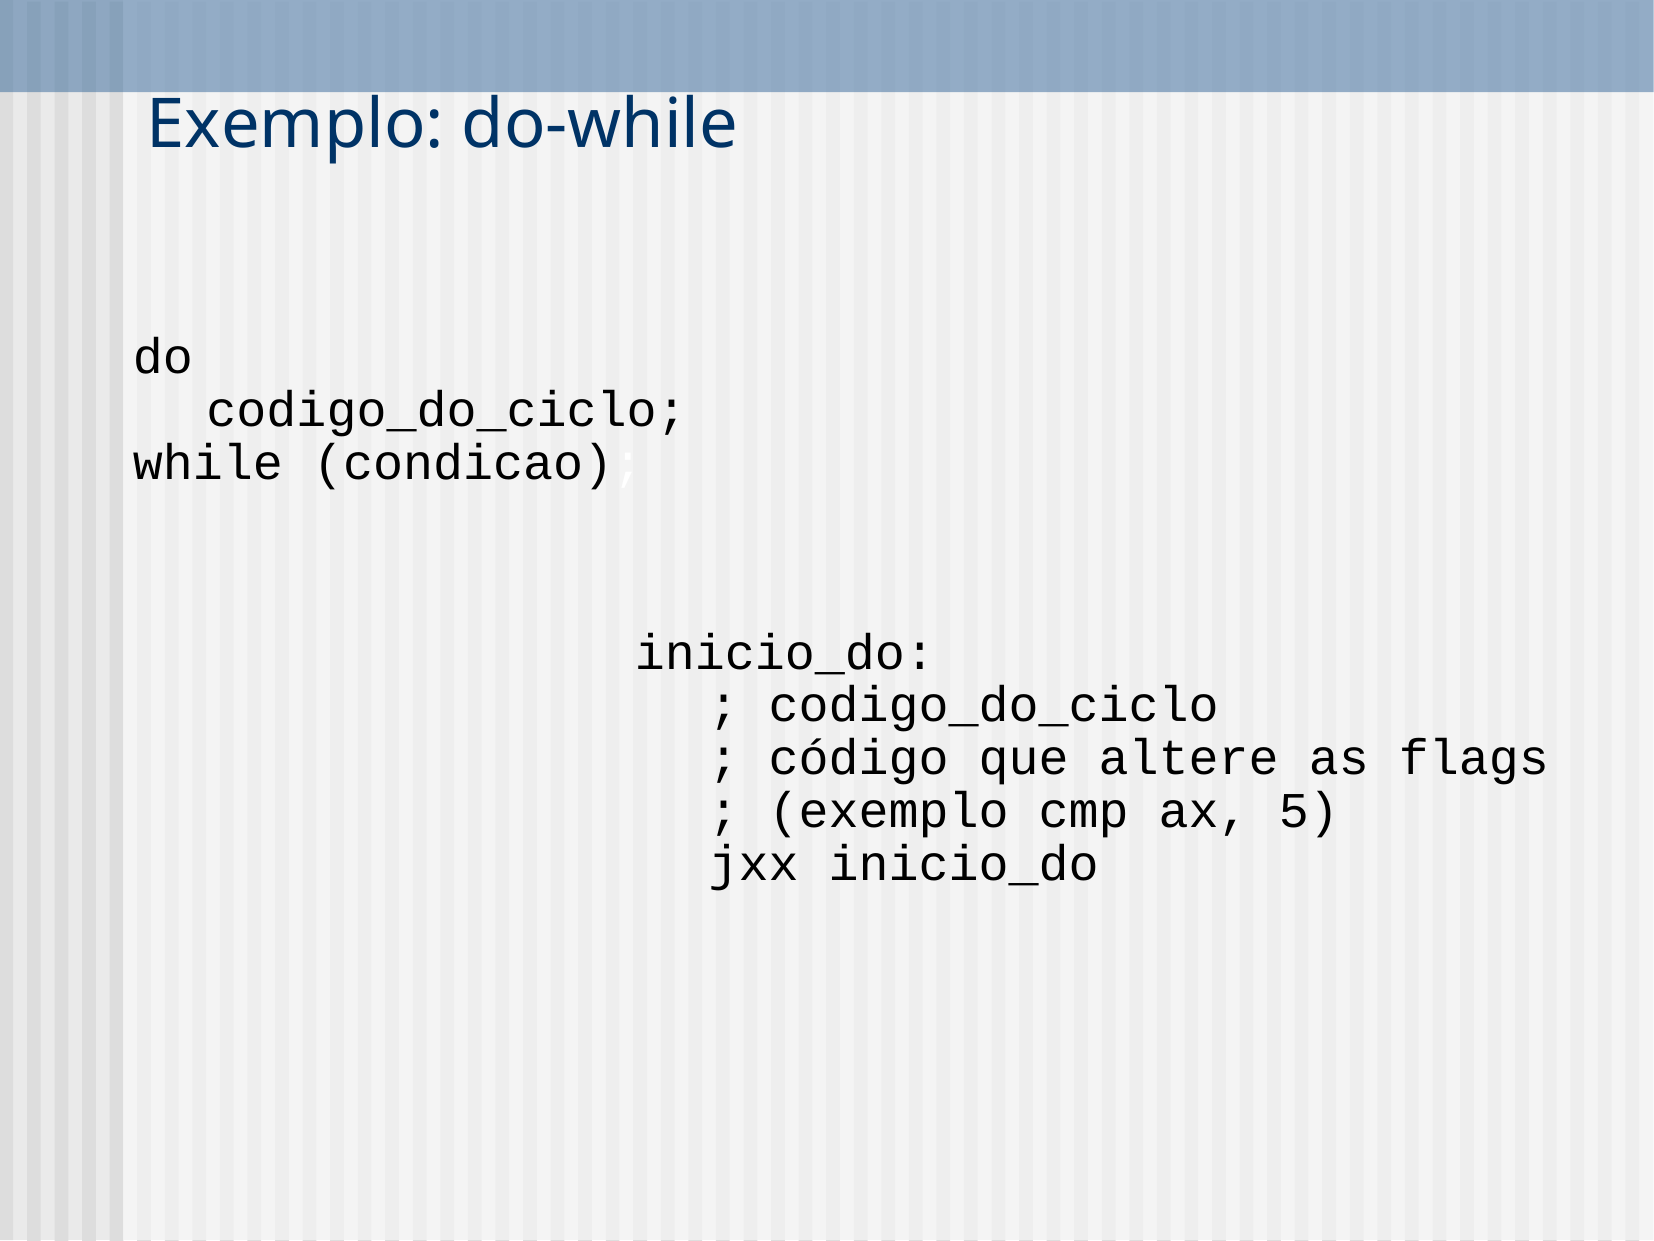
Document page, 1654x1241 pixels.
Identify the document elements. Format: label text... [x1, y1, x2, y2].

title Exemplo: do-while [146, 36, 1536, 204]
text_box do codigo_do_ciclo; while (condicao); [118, 324, 739, 494]
text_box inicio_do: ; codigo_do_ciclo ; código que altere as flags ; (exemplo cmp ax, 5) jxx inicio_do [620, 620, 1565, 889]
